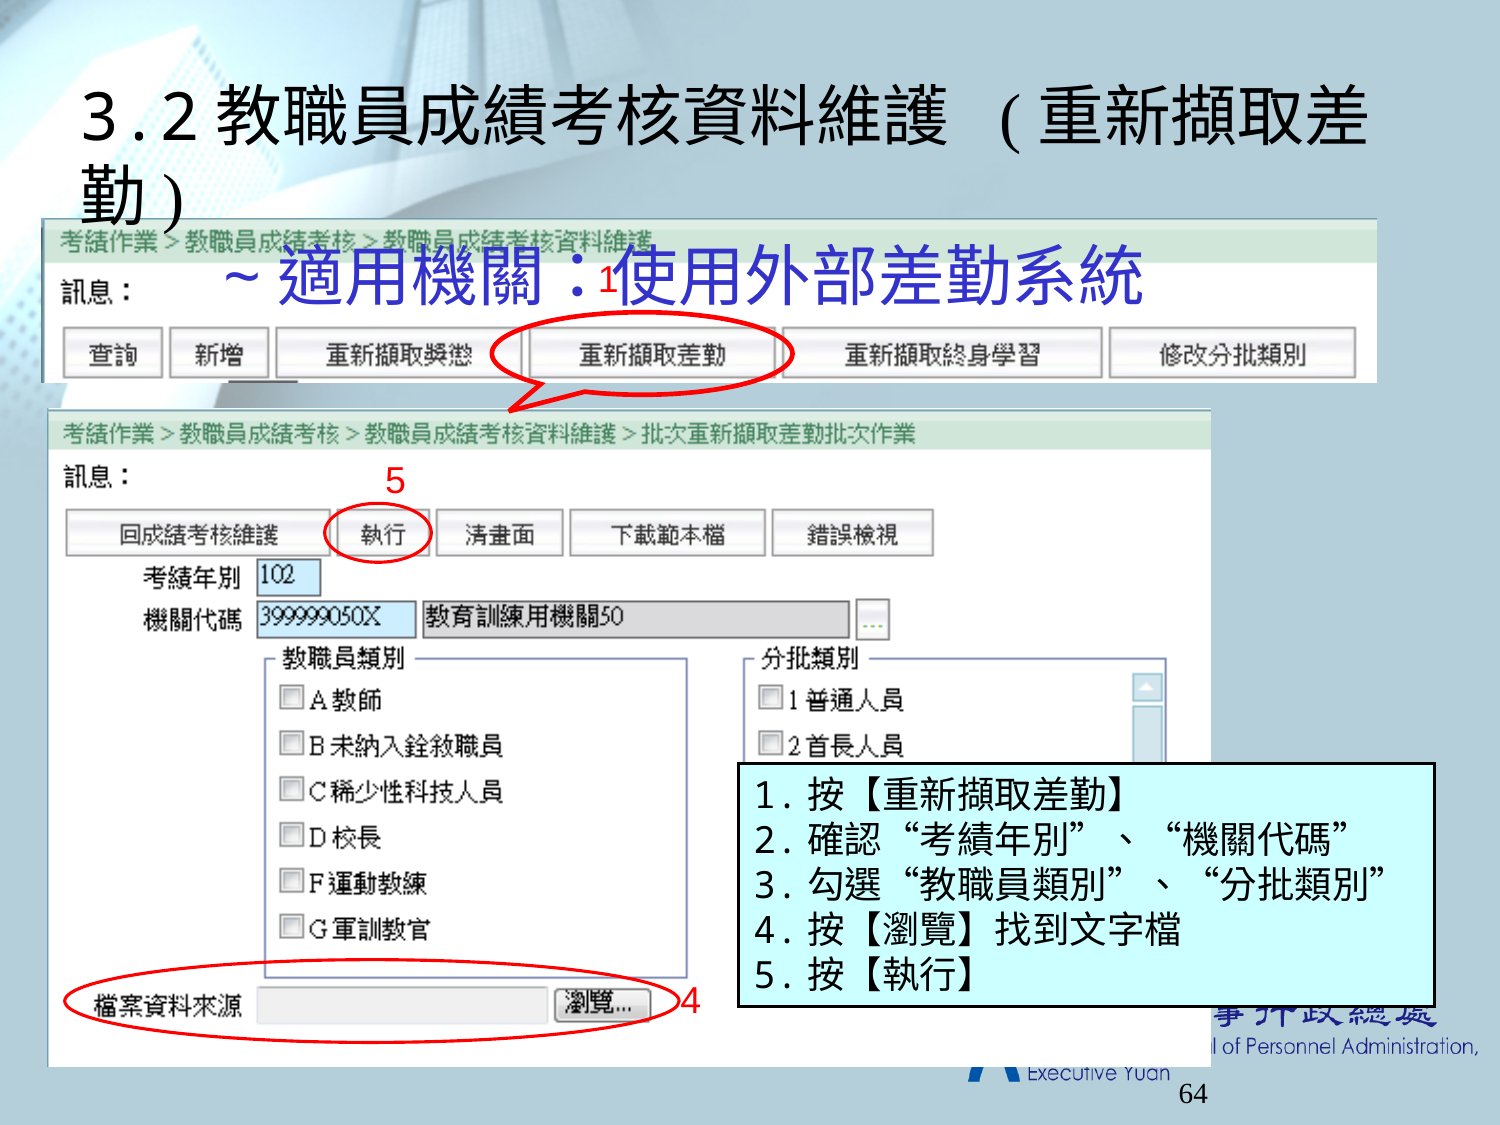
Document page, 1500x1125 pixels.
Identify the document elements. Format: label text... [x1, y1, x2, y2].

picture [47, 408, 1211, 1067]
text_box 1 [584, 255, 633, 301]
text_box 5 [372, 456, 420, 502]
text_box 3.2教職員成績考核資料維護 (重新擷取差勤) ~適用機關：使用外部差勤系統 [65, 66, 1459, 179]
text_box 4 [667, 992, 677, 1010]
text_box [1163, 1066, 1477, 1125]
text_box 4 [667, 976, 715, 1022]
picture [41, 218, 1377, 383]
text_box 1.按【重新擷取差勤】 2.確認“考績年別”、“機關代碼” 3.勾選“教職員類別”、“分批類別” 4.按【瀏覽】找到文字檔 5.按【執行】 [738, 763, 1435, 1007]
picture [495, 315, 790, 383]
